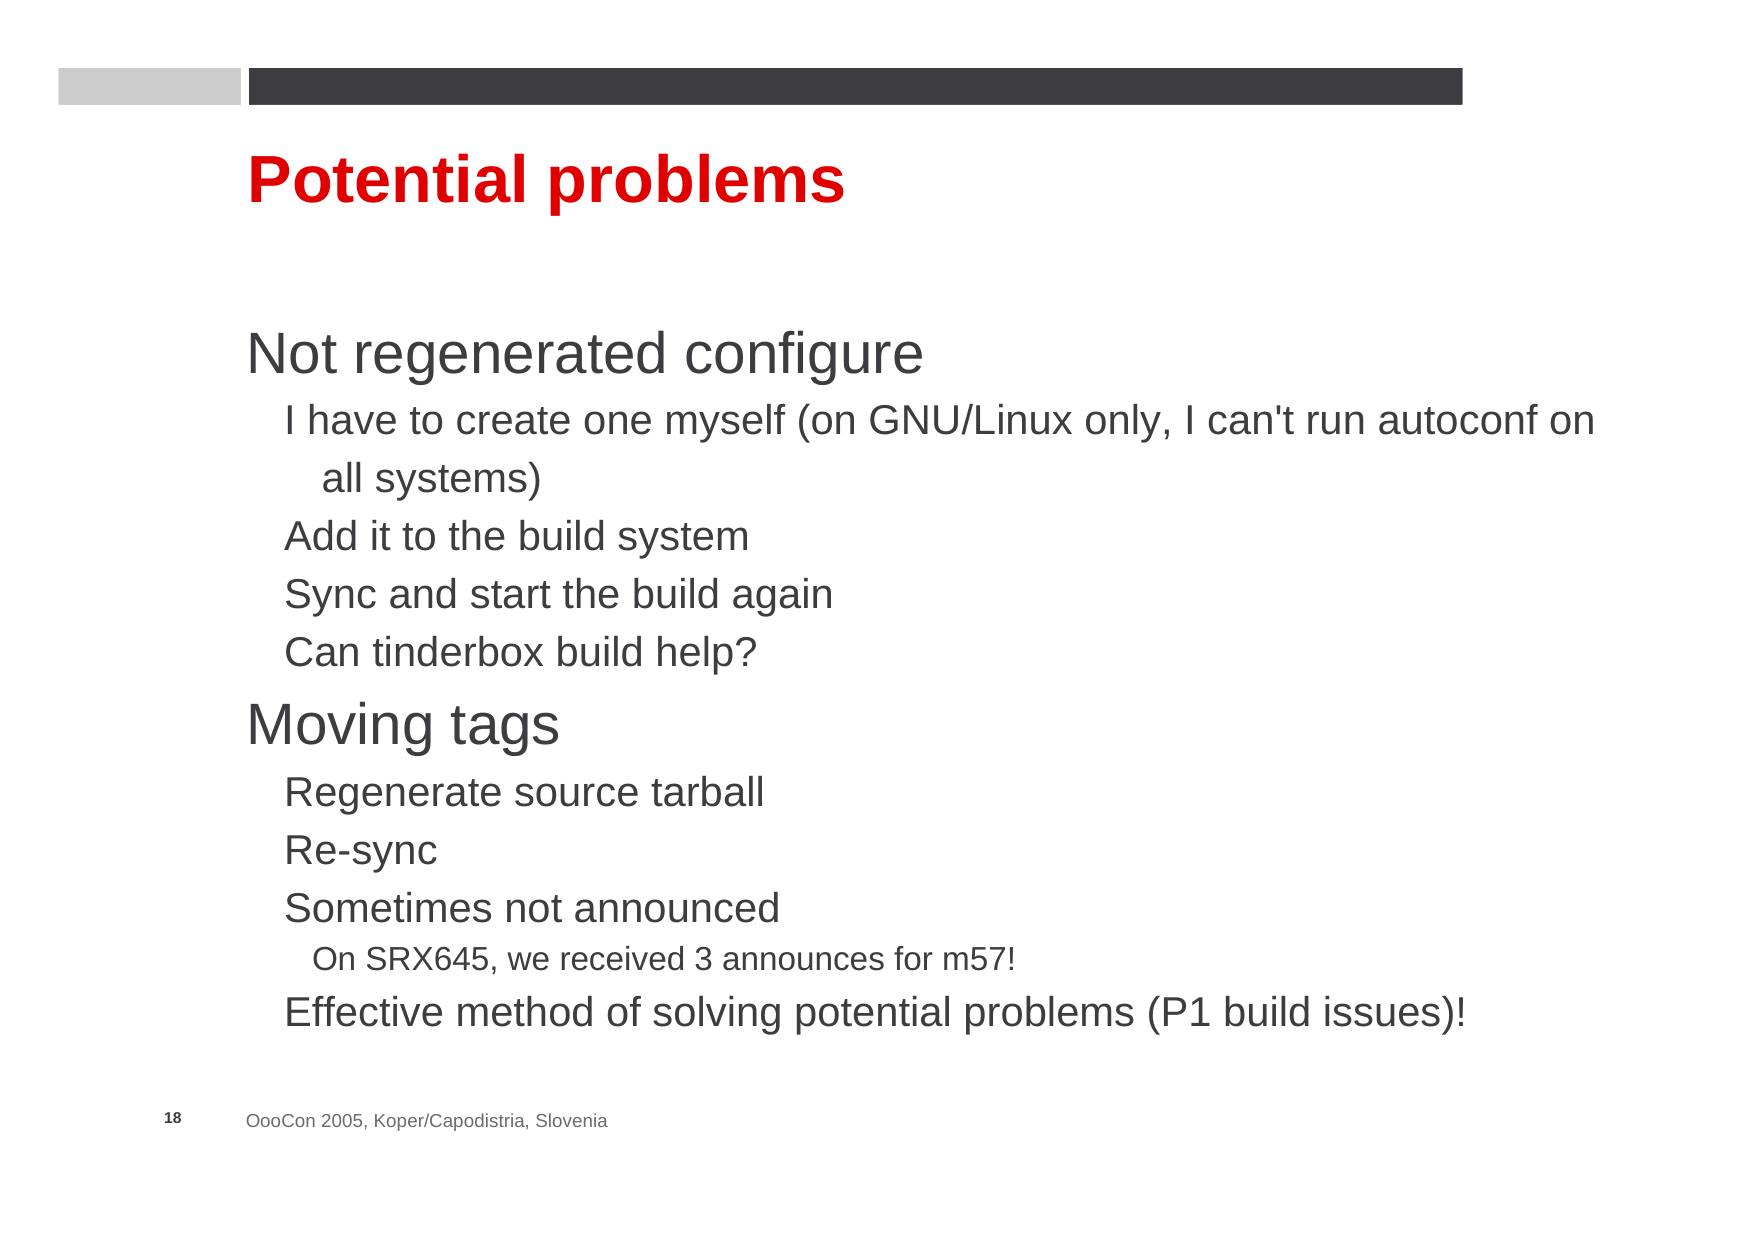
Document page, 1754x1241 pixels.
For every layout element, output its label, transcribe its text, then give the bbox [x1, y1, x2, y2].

title Potential problems [247, 100, 1581, 263]
list Not regenerated configure I have to create one myself (on GNU/Linux only, I can't run autoconf on all systems) Add it to the build system Sync and start the build again Can tinderbox build help? Moving tags Regenerate source tarball Re-sync Sometimes not announced On SRX645, we received 3 announces for m57! Effective method of solving potential problems (P1 build issues)! [246, 304, 1600, 1034]
